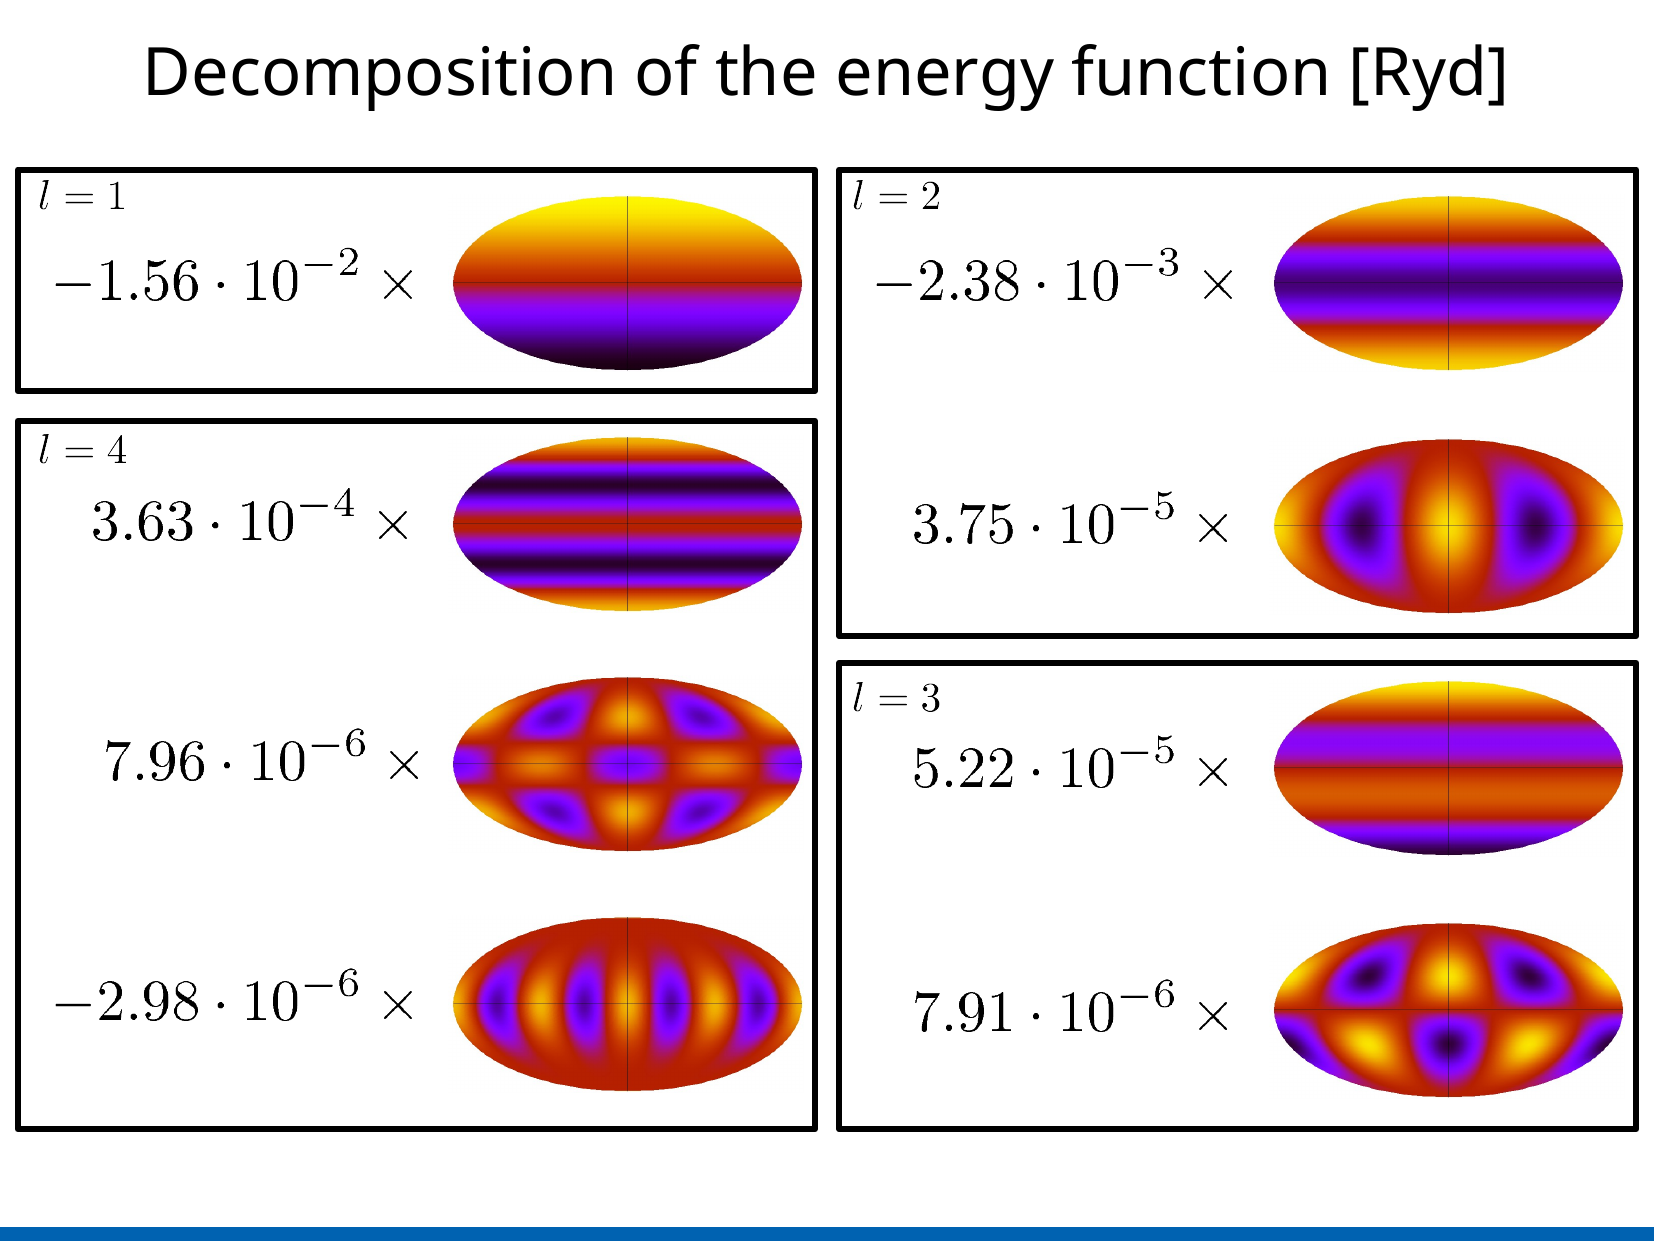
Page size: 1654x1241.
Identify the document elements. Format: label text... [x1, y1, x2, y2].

picture [98, 723, 443, 788]
picture [1269, 679, 1625, 857]
picture [907, 974, 1252, 1039]
picture [35, 431, 131, 469]
picture [867, 242, 1252, 308]
picture [1269, 437, 1625, 615]
picture [849, 679, 945, 717]
title Decomposition of the energy function [Ryd] [29, 21, 1625, 117]
picture [907, 730, 1252, 795]
picture [46, 242, 432, 308]
picture [1269, 194, 1625, 373]
picture [448, 194, 804, 373]
picture [448, 435, 804, 613]
picture [1269, 921, 1625, 1099]
picture [448, 675, 804, 853]
picture [86, 483, 432, 548]
picture [907, 486, 1252, 551]
picture [849, 177, 945, 215]
picture [35, 177, 131, 215]
picture [46, 963, 432, 1028]
picture [448, 915, 804, 1093]
